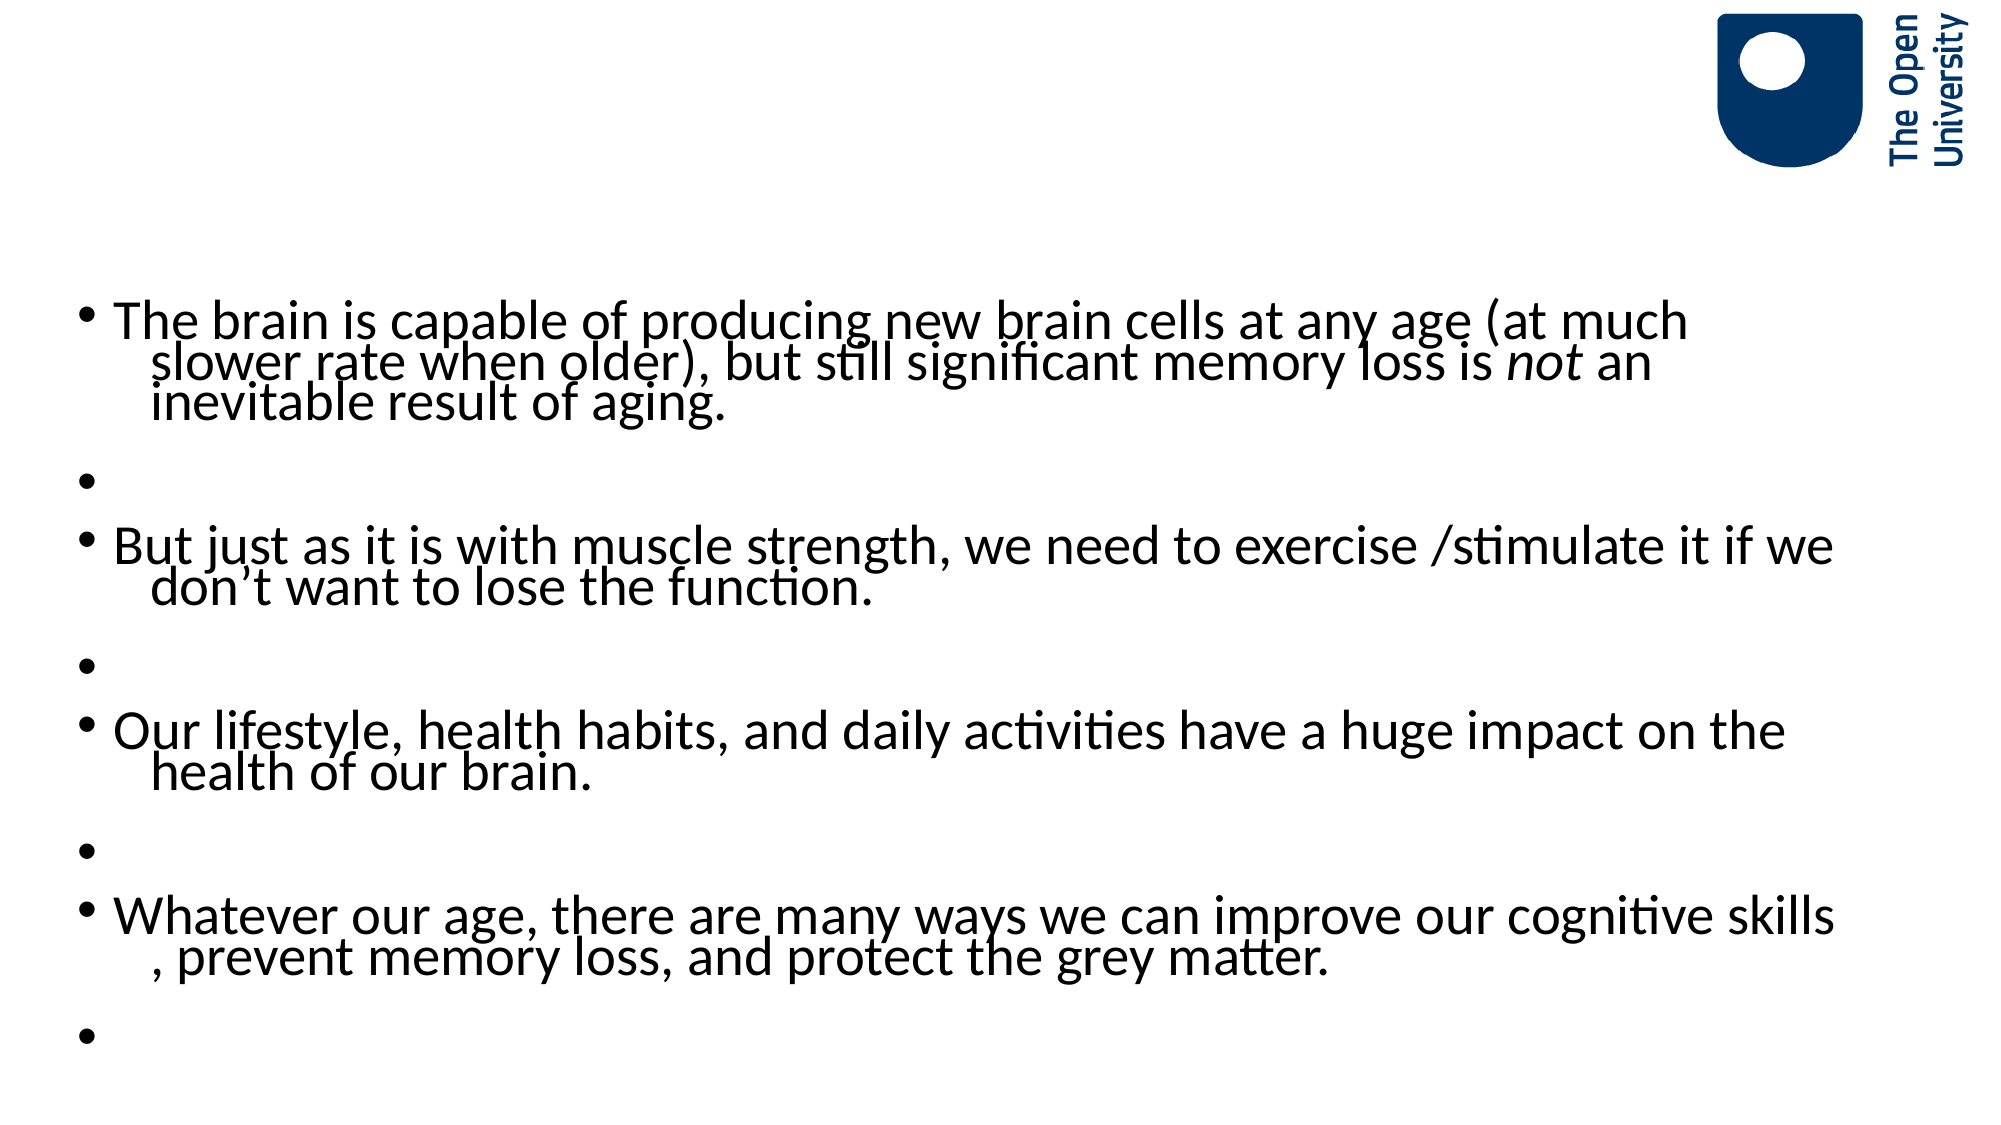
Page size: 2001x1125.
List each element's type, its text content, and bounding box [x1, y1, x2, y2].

picture [1716, 10, 1971, 170]
list The brain is capable of producing new brain cells at any age (at much slower rate when older), but still significant memory loss is not an inevitable result of aging. But just as it is with muscle strength, we need to exercise /stimulate it if we don’t want to lose the function. Our lifestyle, health habits, and daily activities have a huge impact on the health of our brain. Whatever our age, there are many ways we can improve our cognitive skills, prevent memory loss, and protect the grey matter. [62, 299, 1863, 1014]
